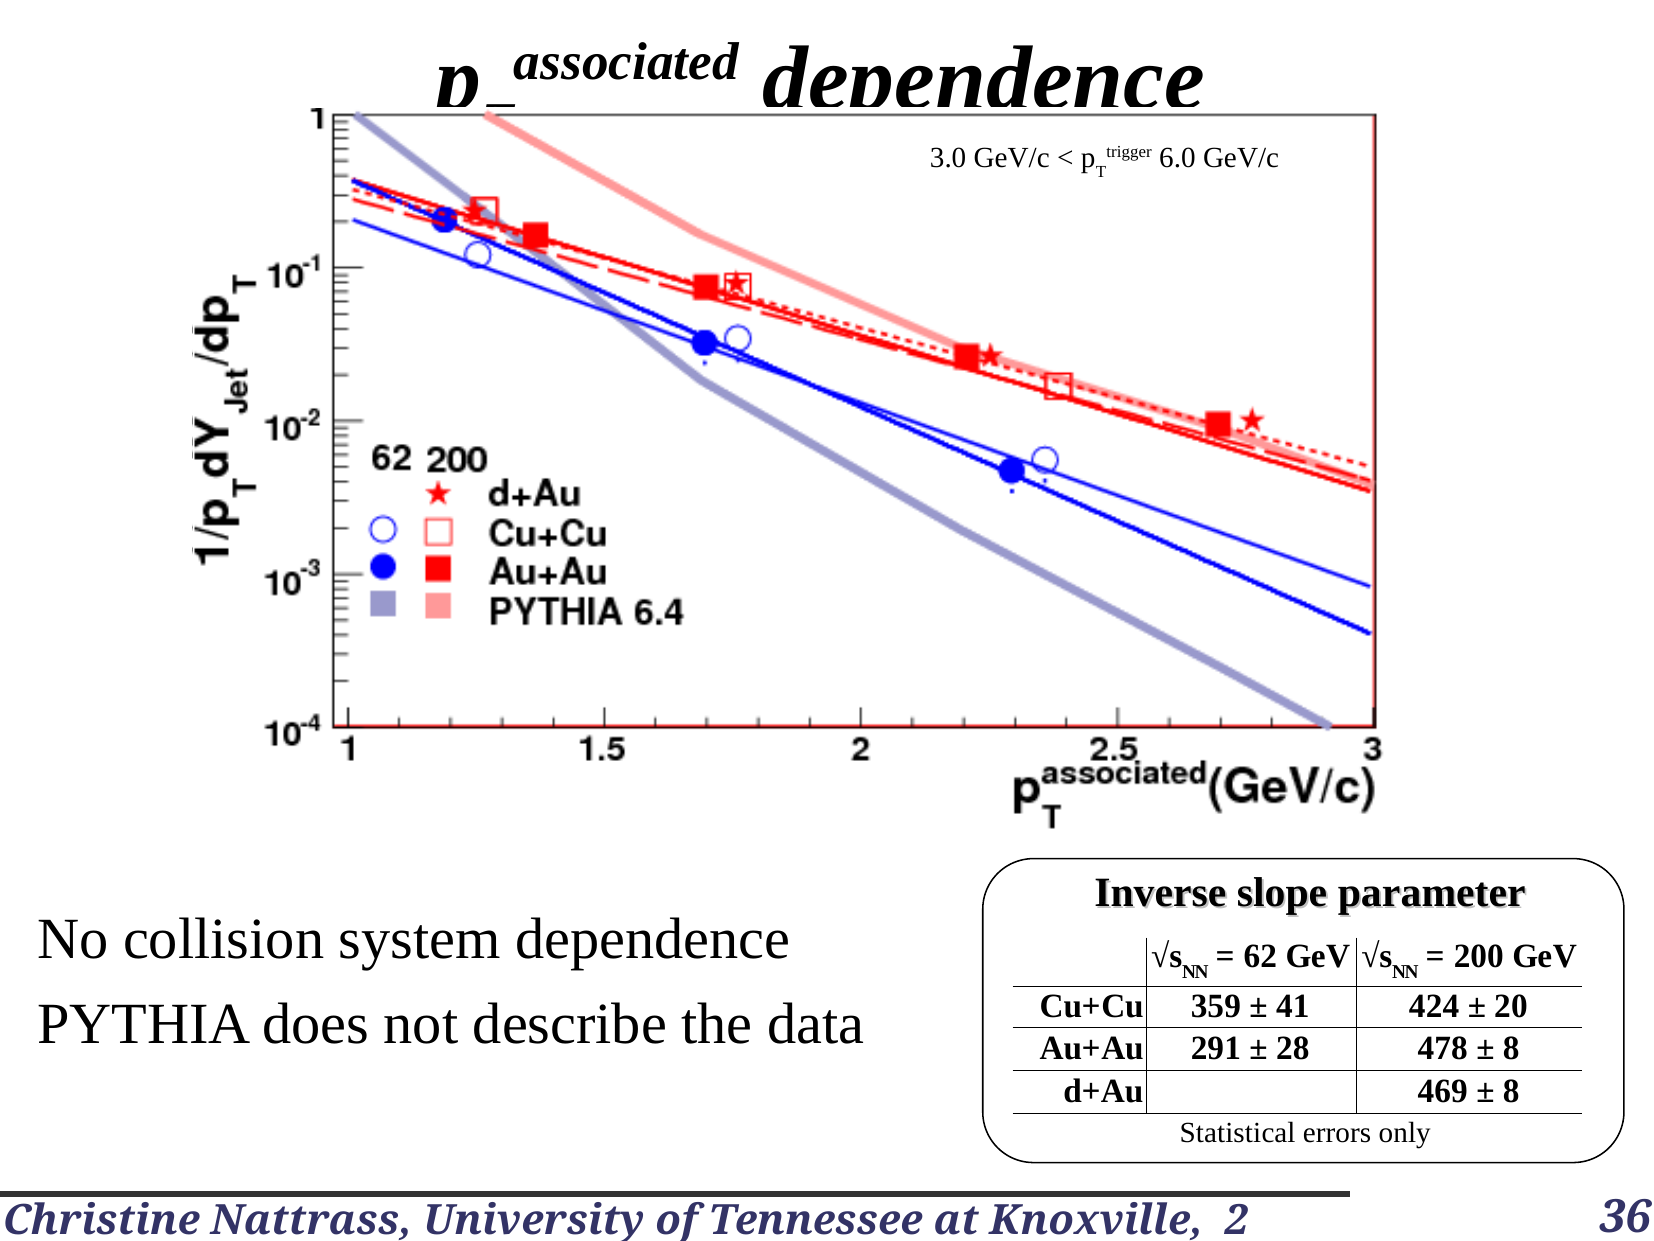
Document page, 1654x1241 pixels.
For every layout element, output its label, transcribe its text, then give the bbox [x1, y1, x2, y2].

list No collision system dependence PYTHIA does not describe the data [37, 901, 938, 1123]
chart [1012, 937, 1584, 1107]
title pTassociated dependence [76, 0, 1565, 143]
picture [191, 107, 1394, 850]
text_box Inverse slope parameter [1079, 858, 1605, 920]
text_box Statistical errors only [986, 1107, 1625, 1155]
text_box 3.0 GeV/c < pTtrigger 6.0 GeV/c [915, 126, 1366, 186]
